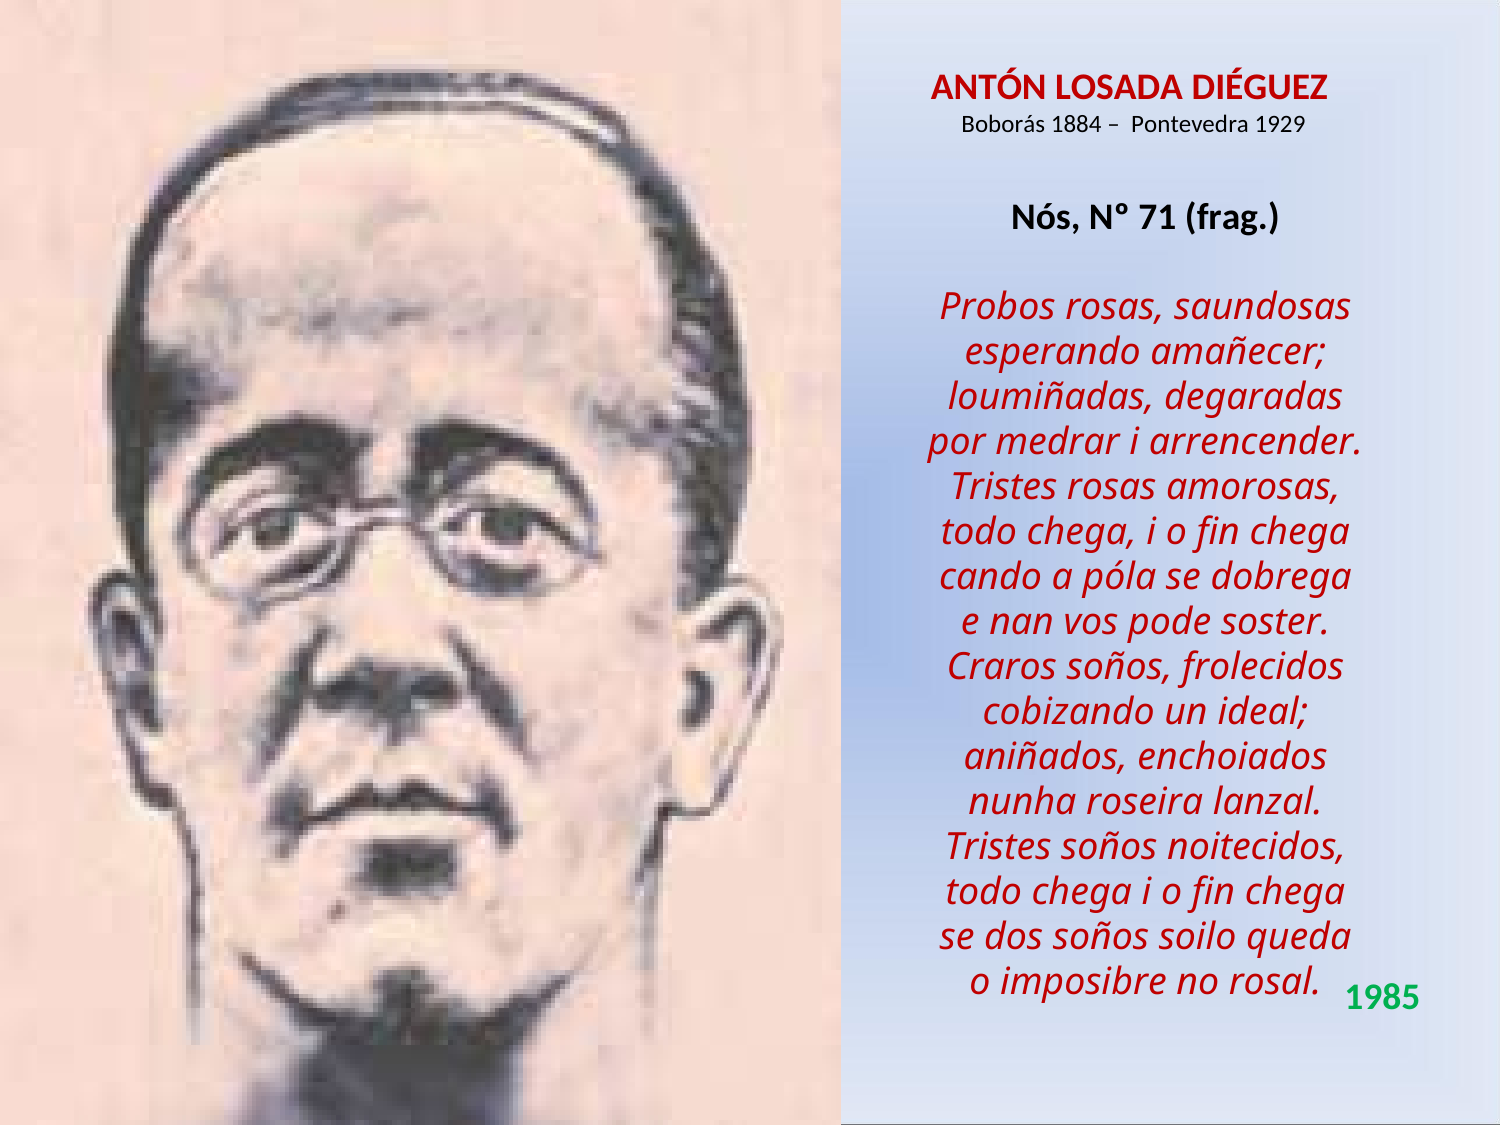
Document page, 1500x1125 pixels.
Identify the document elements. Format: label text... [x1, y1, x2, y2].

text_box ANTÓN LOSADA DIÉGUEZ Boborás 1884 – Pontevedra 1929 [903, 54, 1365, 146]
text_box 1985 [1329, 964, 1436, 1025]
picture [0, 0, 1500, 1125]
text_box Nós, Nº 71 (frag.) Probos rosas, saundosas esperando amañecer; loumiñadas, degaradas por medrar i arrencender. Tristes rosas amorosas, todo chega, i o fin chega cando a póla se dobrega e nan vos pode soster. Craros soños, frolecidos cobizando un ideal; aniñados, enchoiados nunha roseira lanzal. Tristes soños noitecidos, todo chega i o fin chega se dos soños soilo queda o imposibre no rosal. [891, 184, 1400, 1011]
